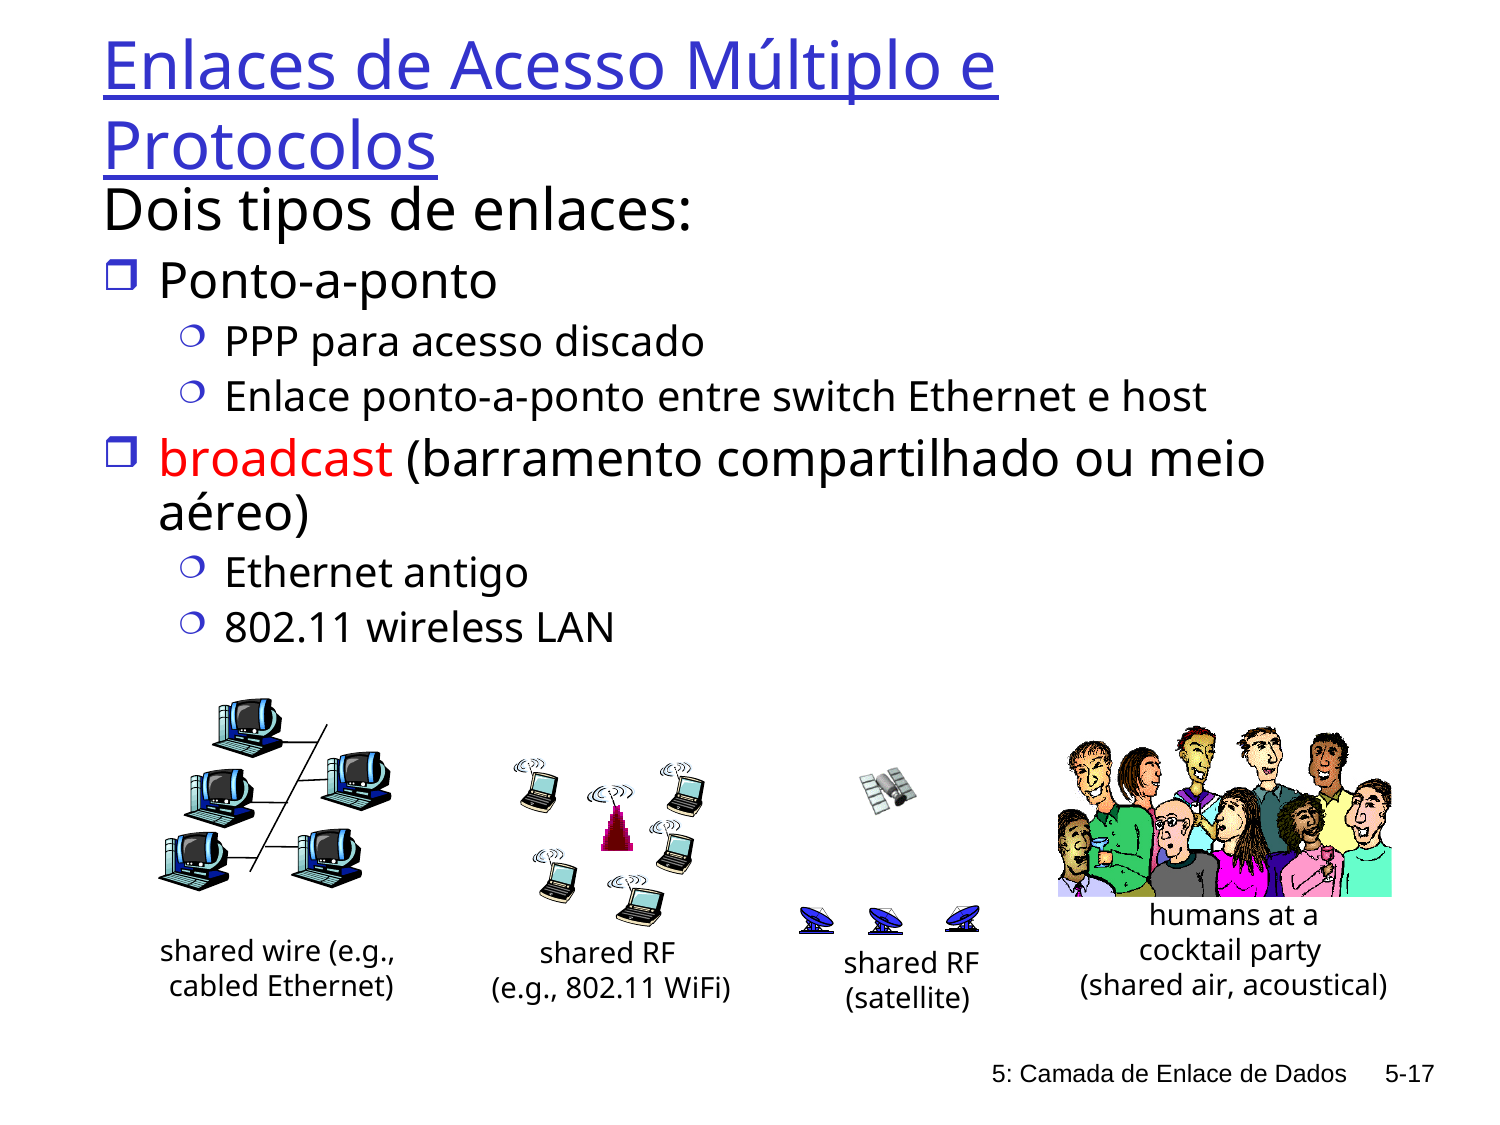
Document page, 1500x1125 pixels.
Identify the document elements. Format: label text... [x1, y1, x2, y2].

chart [290, 828, 364, 889]
text_box humans at a cocktail party (shared air, acoustical) [1065, 889, 1403, 1010]
list Dois tipos de enlaces: Ponto-a-ponto PPP para acesso discado Enlace ponto-a-ponto entre switch Ethernet e host broadcast (barramento compartilhado ou meio aéreo) Ethernet antigo 802.11 wireless LAN [87, 172, 1363, 933]
text_box 5: Camada de Enlace de Dados [837, 1050, 1339, 1125]
chart [320, 751, 393, 812]
picture [856, 763, 921, 819]
picture [607, 761, 705, 927]
text_box [587, 785, 609, 803]
picture [601, 805, 633, 851]
text_box [945, 907, 979, 932]
text_box shared RF (satellite) [828, 936, 995, 1023]
title Enlaces de Acesso Múltiplo e Protocolos [87, 9, 1363, 172]
text_box shared wire (e.g., cabled Ethernet) [145, 924, 418, 1010]
picture [532, 847, 578, 904]
text_box shared RF (e.g., 802.11 WiFi) [469, 926, 746, 1013]
text_box 5-<número> [1339, 1050, 1451, 1125]
text_box [868, 909, 903, 935]
picture [513, 757, 559, 814]
picture [1058, 725, 1392, 897]
chart [183, 768, 256, 829]
text_box [158, 831, 231, 907]
text_box [608, 784, 635, 809]
chart [211, 697, 284, 759]
text_box [799, 908, 834, 934]
